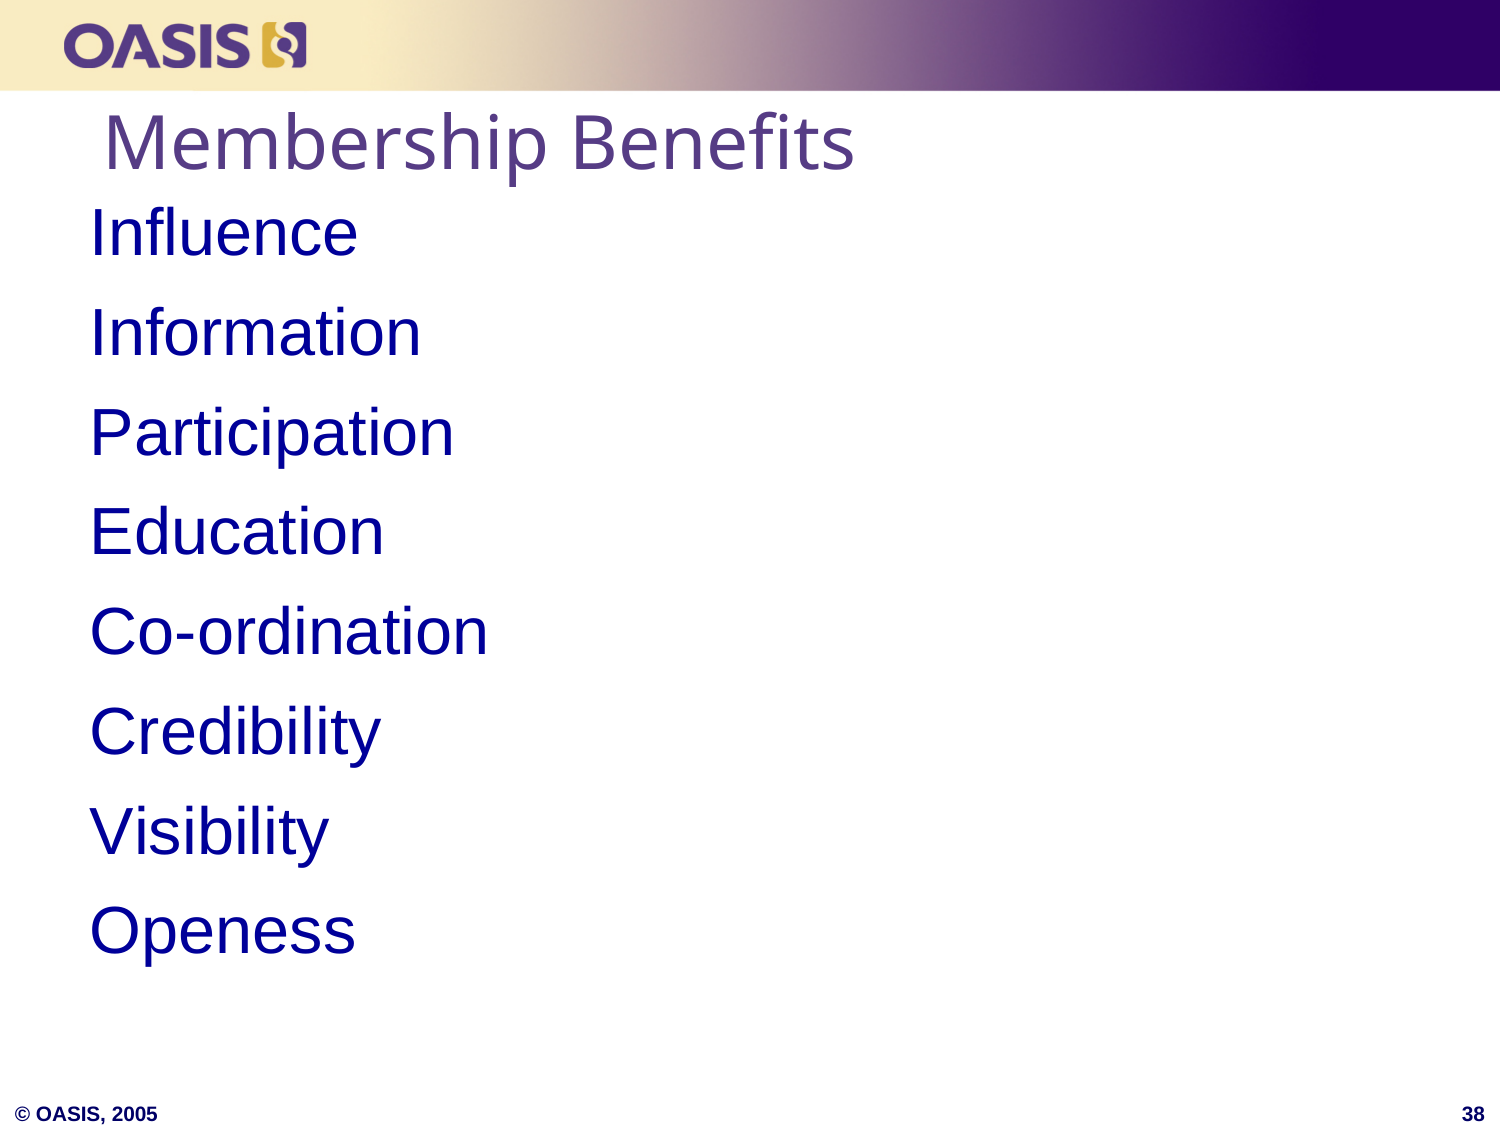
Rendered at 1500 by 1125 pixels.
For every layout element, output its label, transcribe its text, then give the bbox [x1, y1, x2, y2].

picture [0, 0, 1500, 1125]
list Influence Information Participation Education Co-ordination Credibility Visibility Openess [74, 187, 1238, 1018]
title Membership Benefits [87, 99, 1263, 194]
